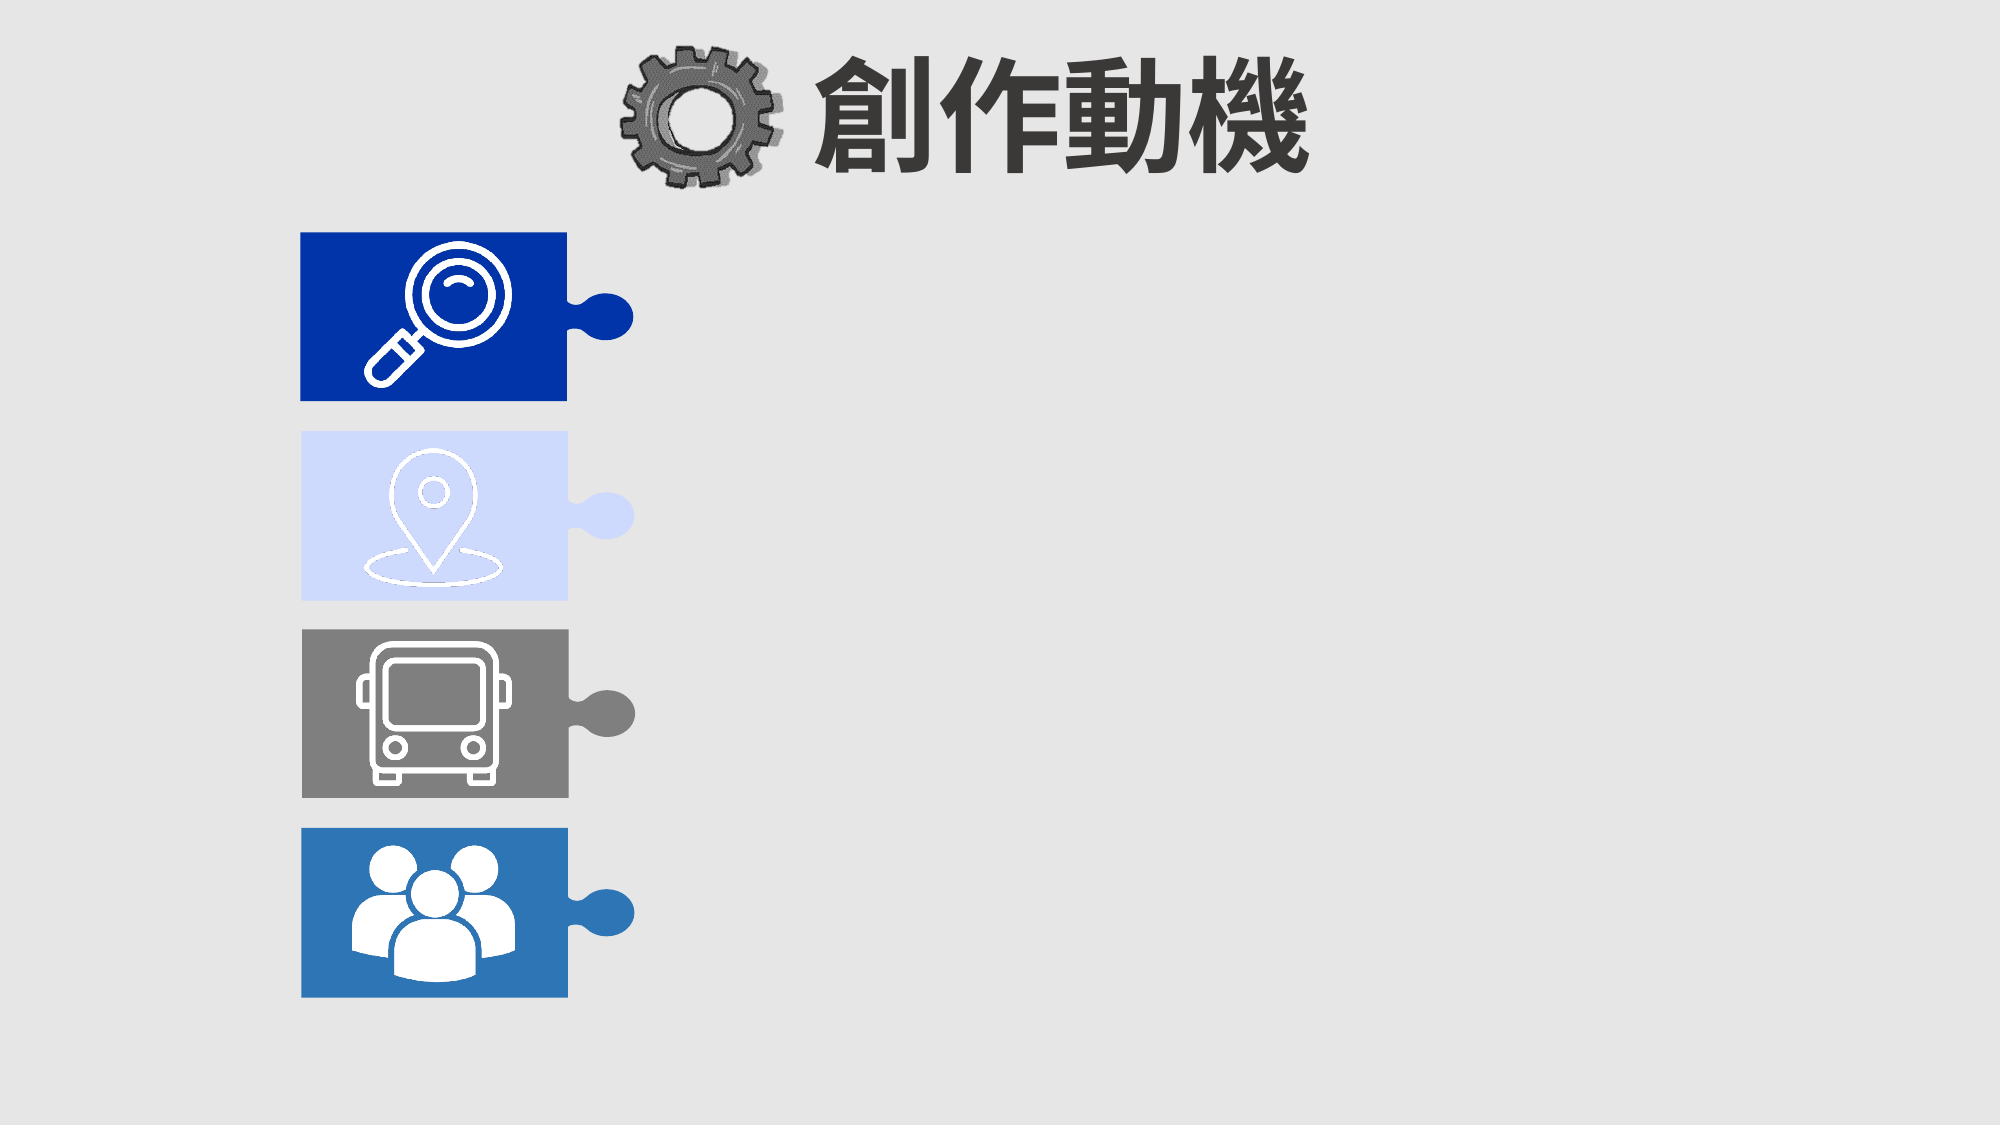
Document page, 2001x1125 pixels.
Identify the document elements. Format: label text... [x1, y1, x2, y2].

text_box [301, 827, 635, 998]
text_box [300, 232, 634, 402]
picture [364, 448, 503, 587]
picture [364, 241, 512, 388]
picture [356, 636, 512, 791]
text_box [302, 629, 636, 798]
picture [601, 38, 798, 206]
text_box [301, 431, 635, 601]
picture [352, 832, 515, 995]
title 創作動機 [797, 13, 1375, 232]
